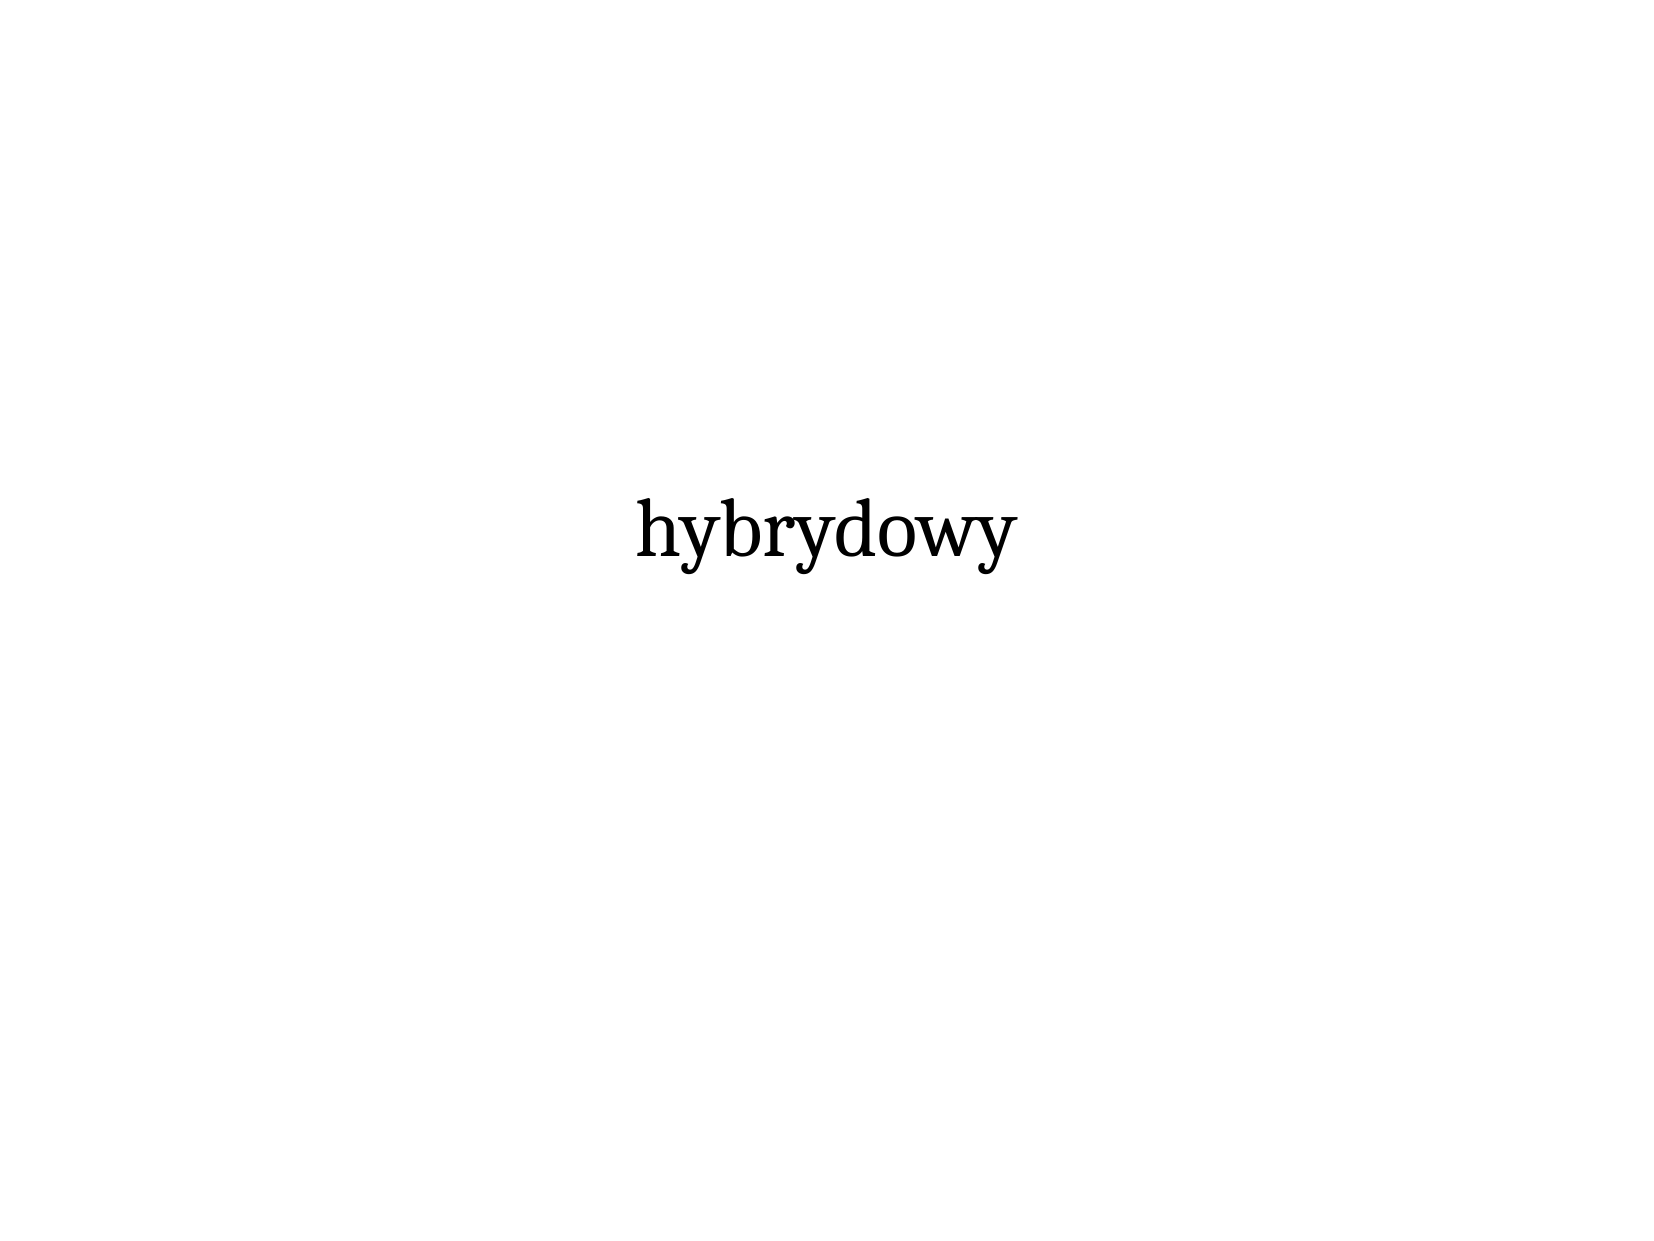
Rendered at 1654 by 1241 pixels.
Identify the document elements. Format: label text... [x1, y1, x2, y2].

subtitle hybrydowy [82, 49, 1571, 1010]
